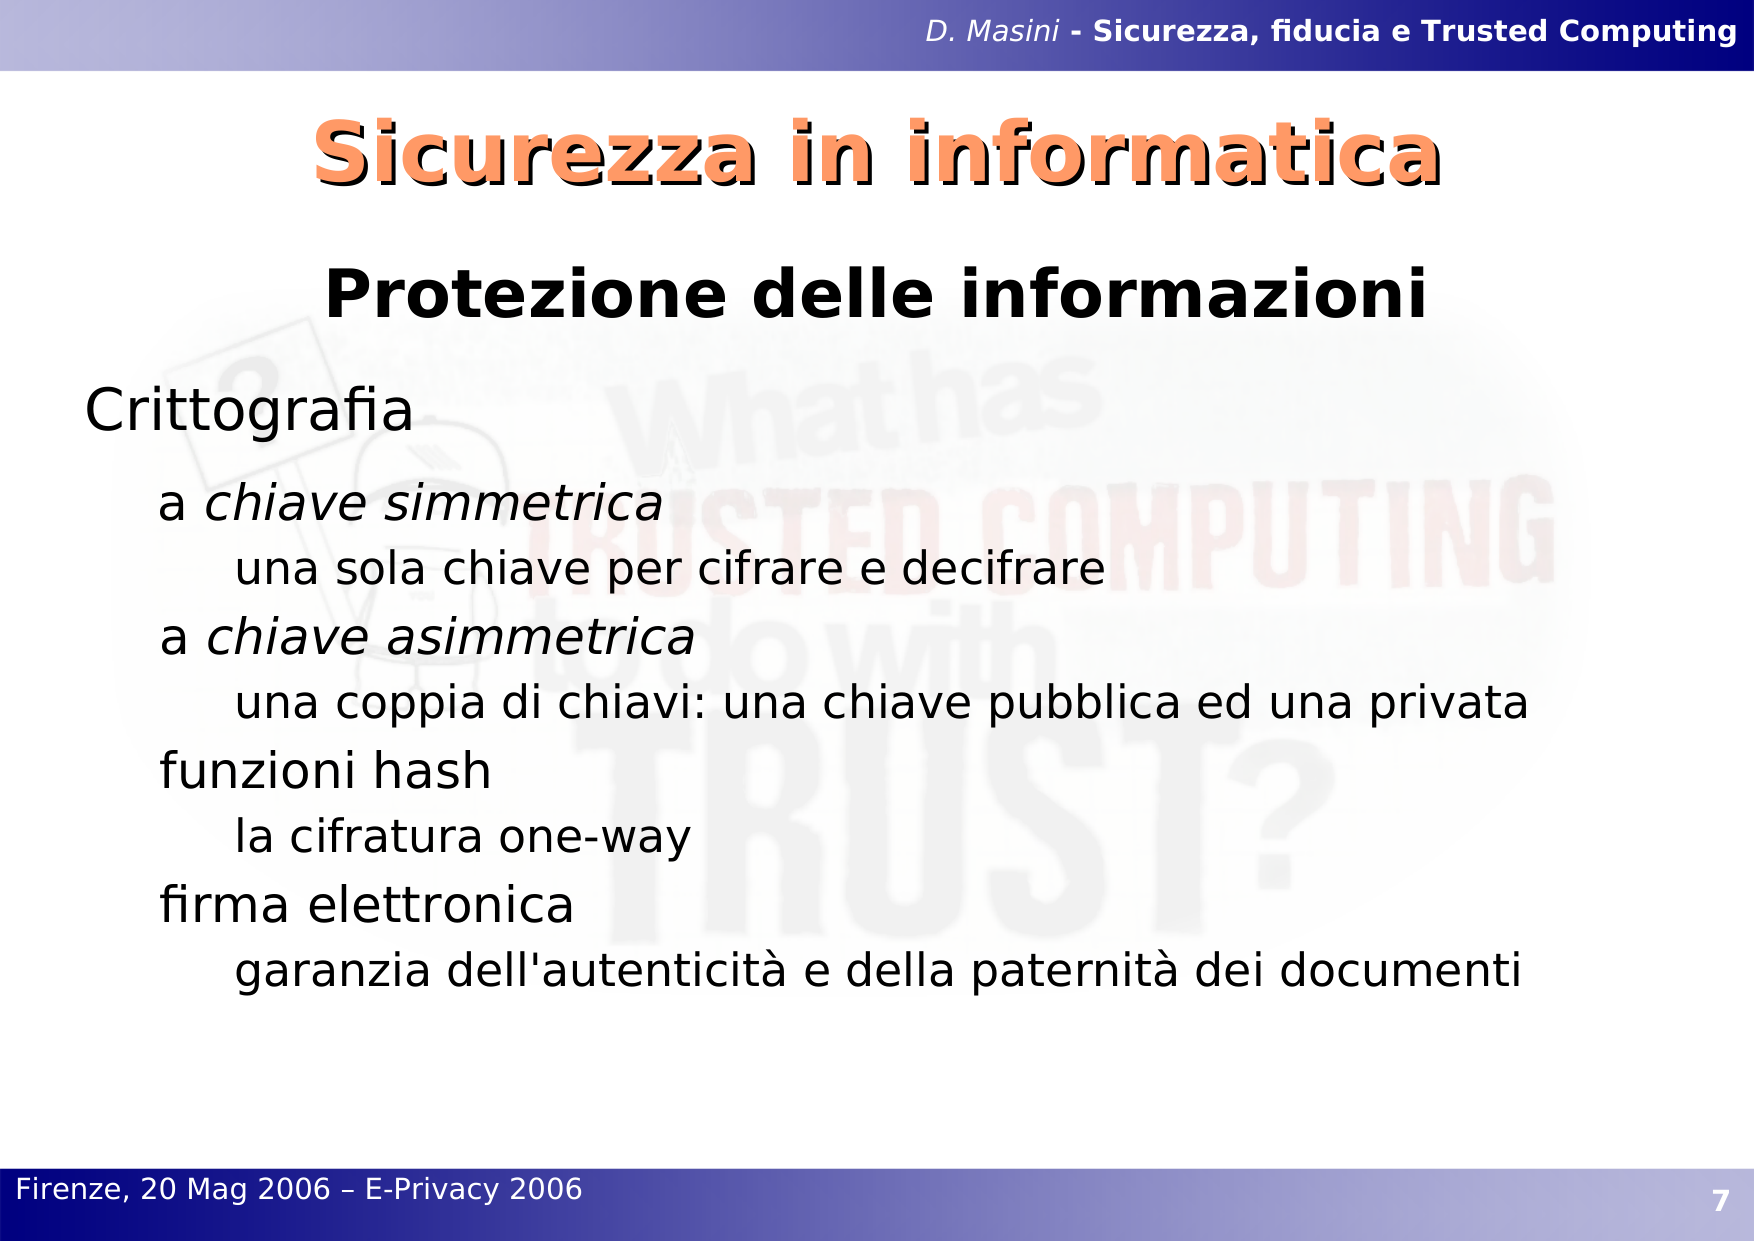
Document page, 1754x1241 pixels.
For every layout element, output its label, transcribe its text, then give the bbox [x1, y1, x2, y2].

text_box <number> [1641, 1185, 1732, 1223]
text_box Firenze, 20 Mag 2006 – E-Privacy 2006 [0, 1175, 1314, 1234]
title Sicurezza in informatica [87, 49, 1667, 257]
text_box D. Masini - Sicurezza, fiducia e Trusted Computing [602, 7, 1754, 63]
picture [0, 0, 1754, 1241]
list Protezione delle informazioni Crittografia a chiave simmetrica una sola chiave per cifrare e decifrare a chiave asimmetrica una coppia di chiavi: una chiave pubblica ed una privata funzioni hash la cifratura one-way firma elettronica garanzia dell'autenticità e della paternità dei documenti [84, 257, 1670, 1077]
